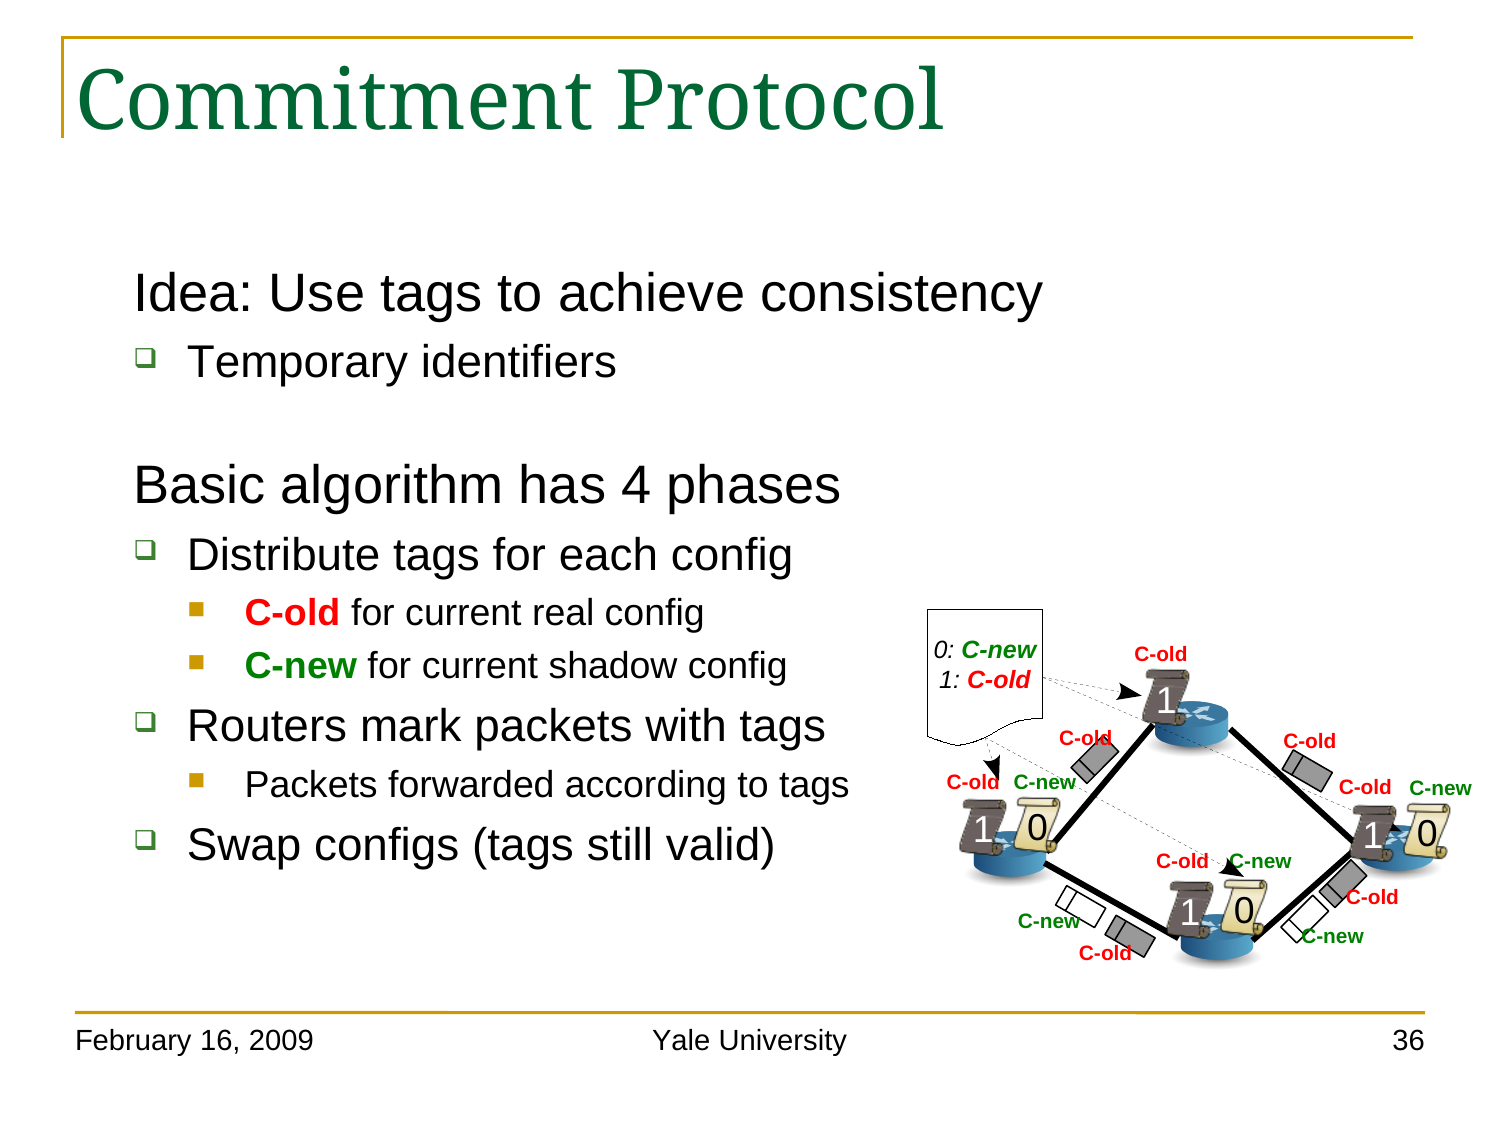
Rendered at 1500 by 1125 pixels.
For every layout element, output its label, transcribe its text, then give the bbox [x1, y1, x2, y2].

title Commitment Protocol [75, 45, 1425, 151]
text_box C-new [1425, 766, 1488, 807]
list Idea: Use tags to achieve consistency Temporary identifiers Basic algorithm has 4 phases Distribute tags for each config C-old for current real config C-new for current shadow config Routers mark packets with tags Packets forwarded according to tags Swap configs (tags still valid) [77, 262, 1425, 1006]
picture [1425, 800, 1456, 888]
